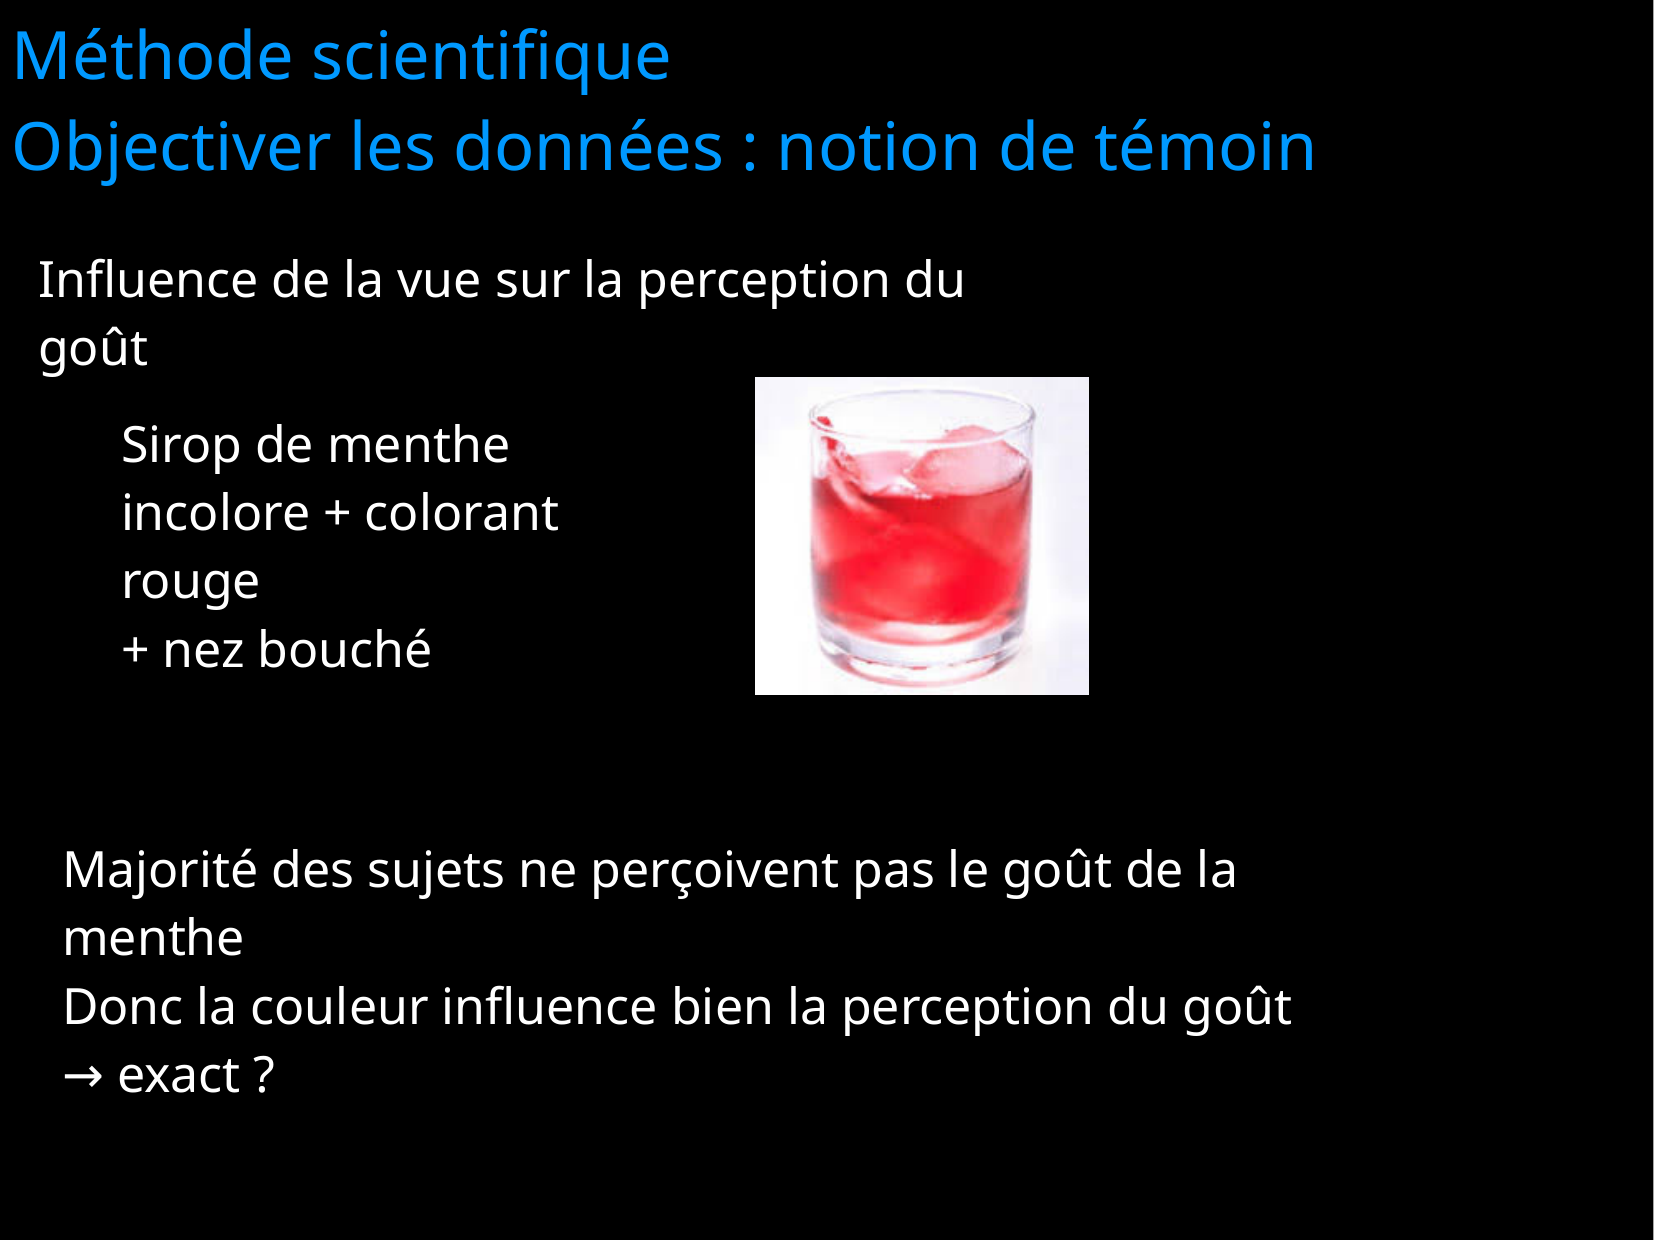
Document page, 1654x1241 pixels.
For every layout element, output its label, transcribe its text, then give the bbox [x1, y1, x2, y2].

text_box Sirop de menthe incolore + colorant rouge + nez bouché [106, 401, 721, 606]
text_box Méthode scientifique Objectiver les données : notion de témoin [11, 8, 1583, 178]
text_box Influence de la vue sur la perception du goût [23, 236, 1028, 355]
text_box Majorité des sujets ne perçoivent pas le goût de la menthe Donc la couleur influence bien la perception du goût → exact ? [47, 826, 1441, 1031]
picture [755, 377, 1089, 695]
